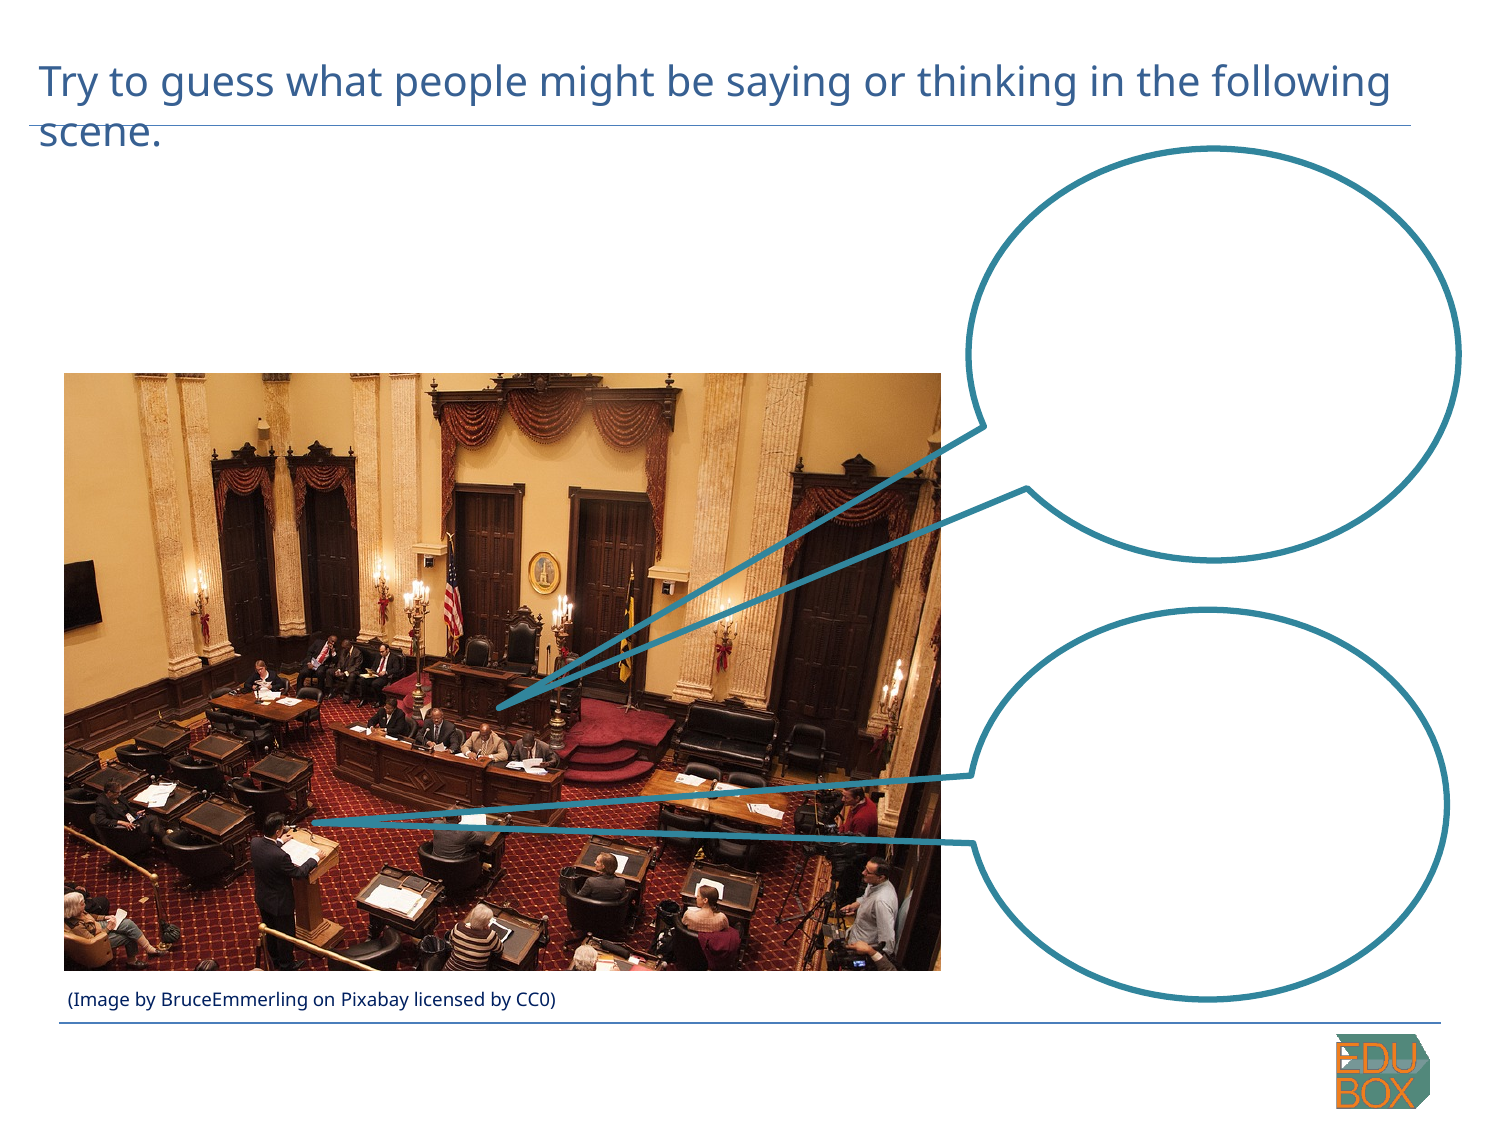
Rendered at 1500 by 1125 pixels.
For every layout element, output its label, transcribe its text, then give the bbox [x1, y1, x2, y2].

text_box (Image by BruceEmmerling on Pixabay licensed by CC0) [52, 980, 724, 1021]
picture [556, 456, 941, 680]
text_box Try to guess what people might be saying or thinking in the following scene. [24, 47, 1476, 162]
picture [1328, 1028, 1437, 1114]
picture [388, 781, 941, 839]
picture [64, 373, 941, 971]
